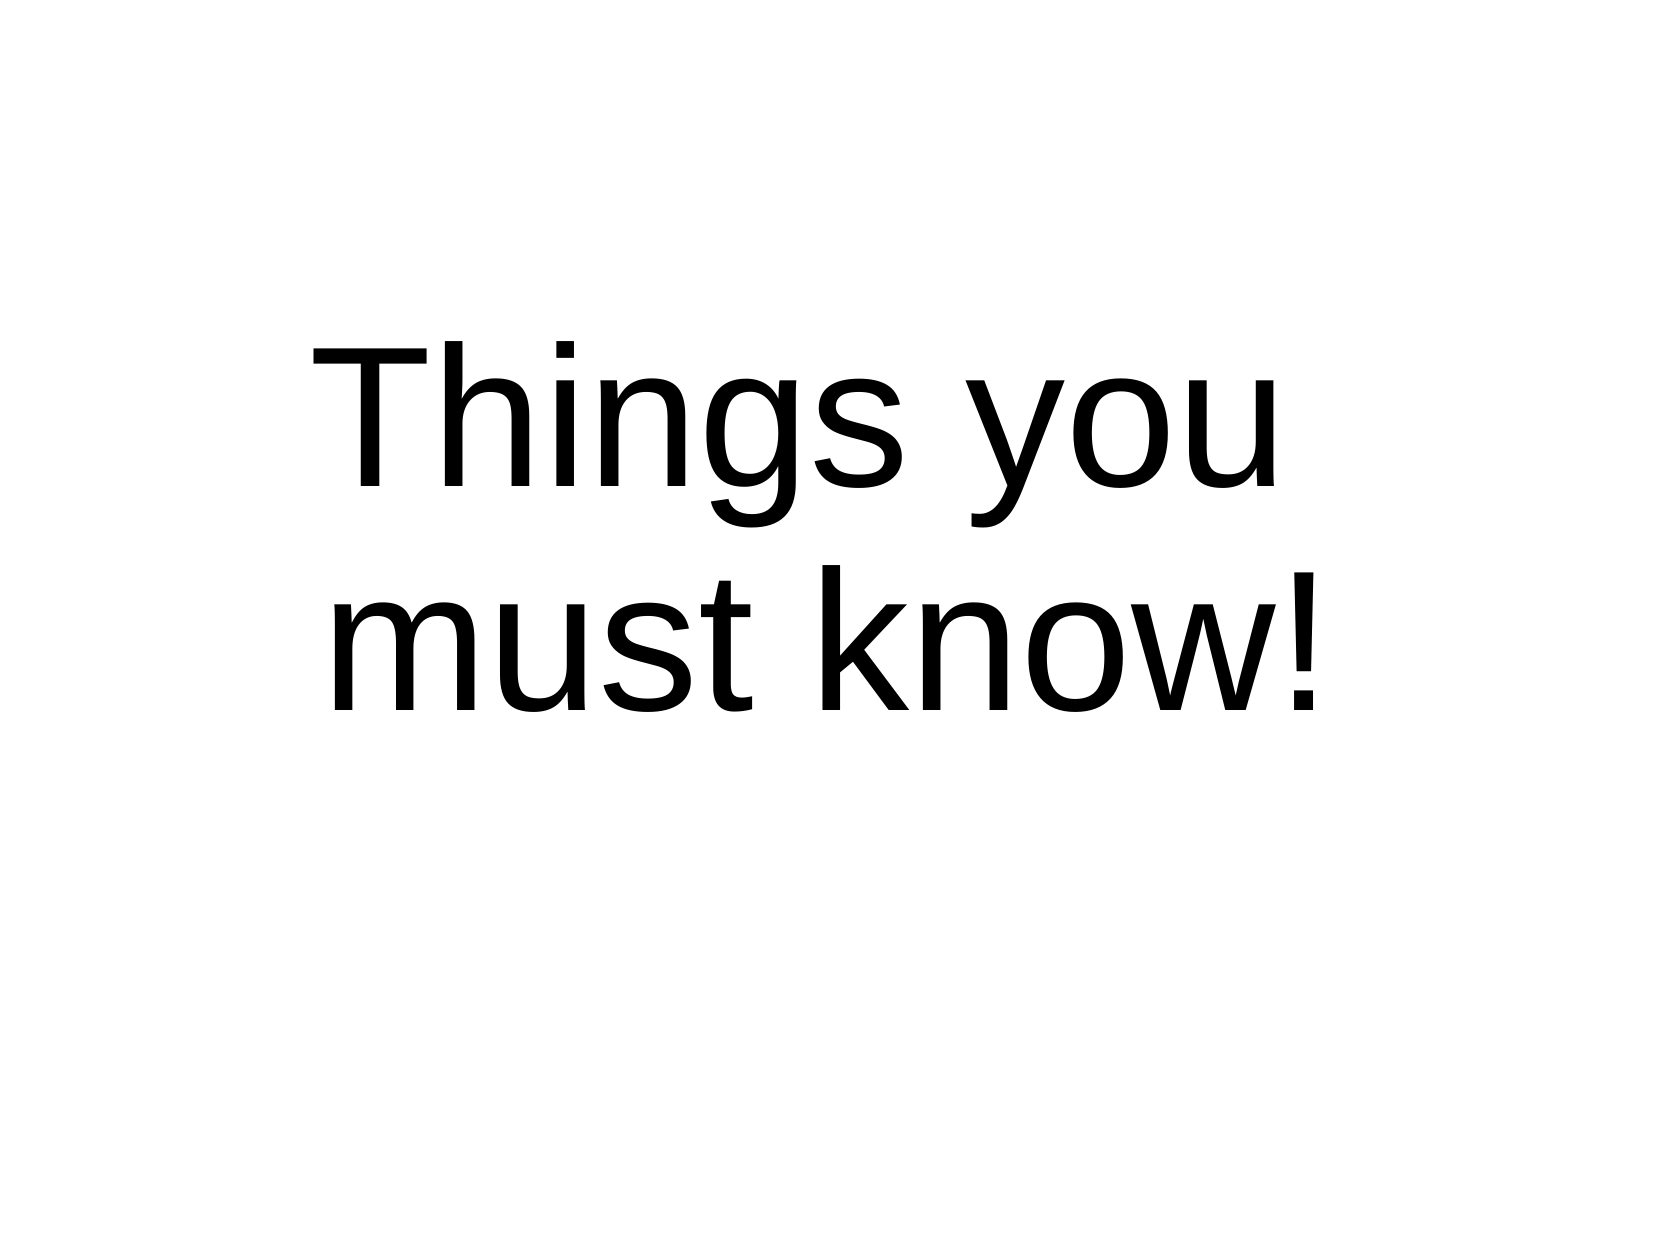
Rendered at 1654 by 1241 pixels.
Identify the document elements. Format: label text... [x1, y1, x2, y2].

subtitle Things you must know! [82, 49, 1571, 1010]
